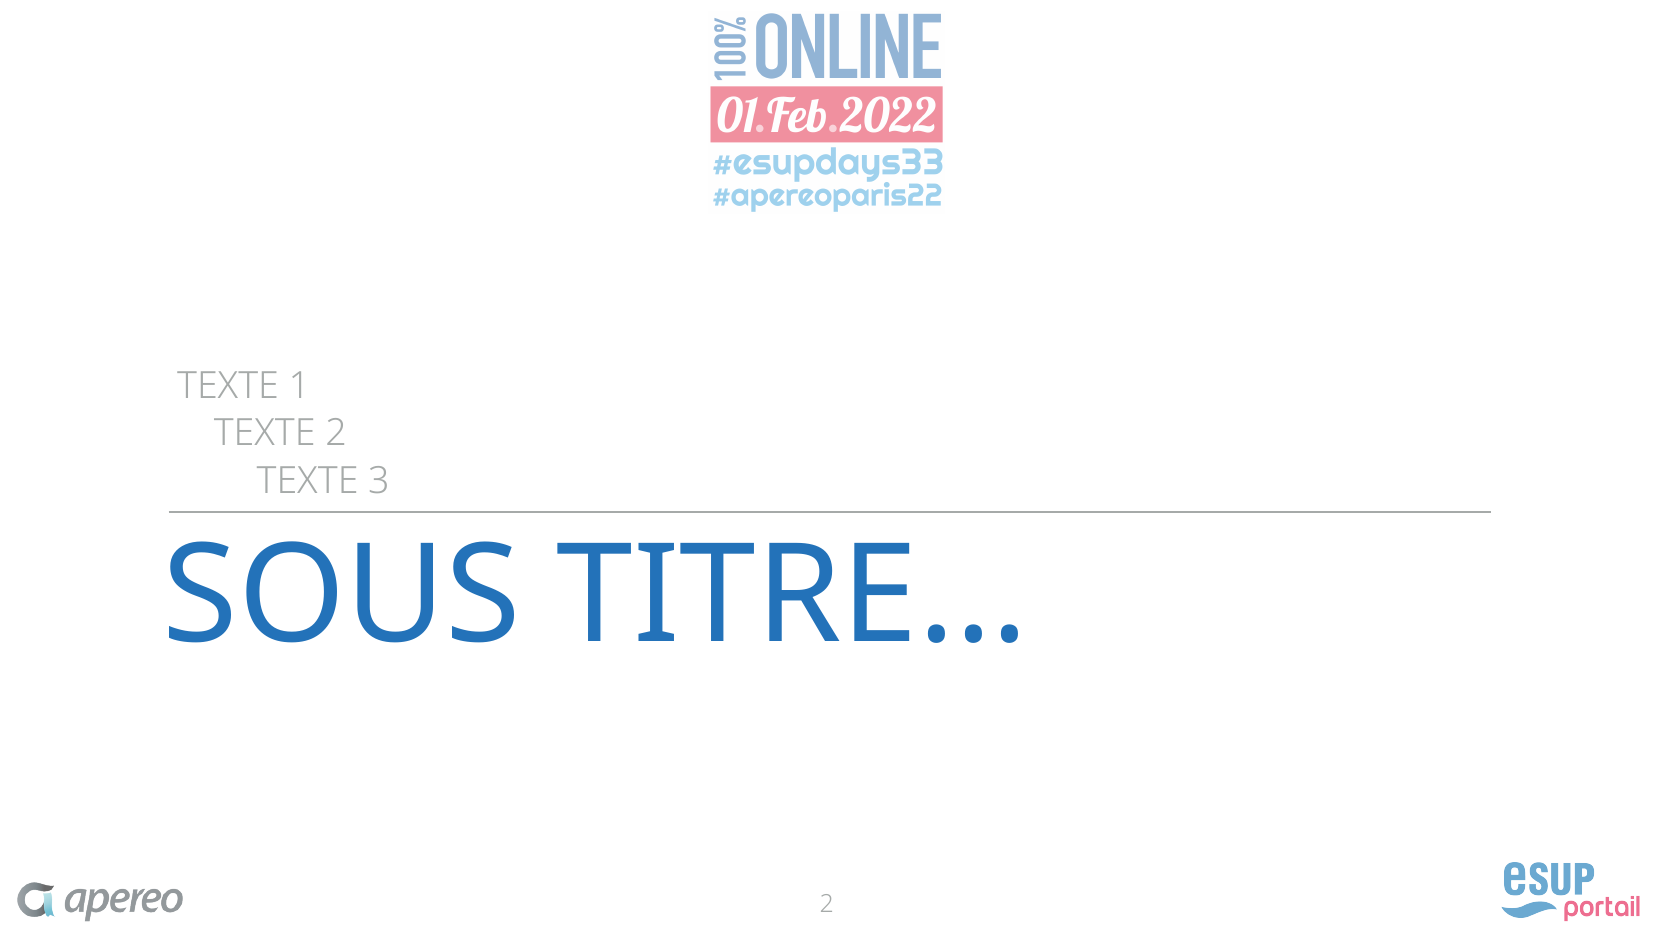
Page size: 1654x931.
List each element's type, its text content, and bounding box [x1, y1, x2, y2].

text_box TEXTE 1 TEXTE 2 TEXTE 3 [177, 256, 1489, 505]
text_box [0, 874, 195, 922]
text_box <number> [785, 885, 869, 931]
text_box SOUS TITRE... [162, 494, 1486, 814]
text_box [1440, 820, 1642, 922]
text_box [673, 0, 981, 225]
